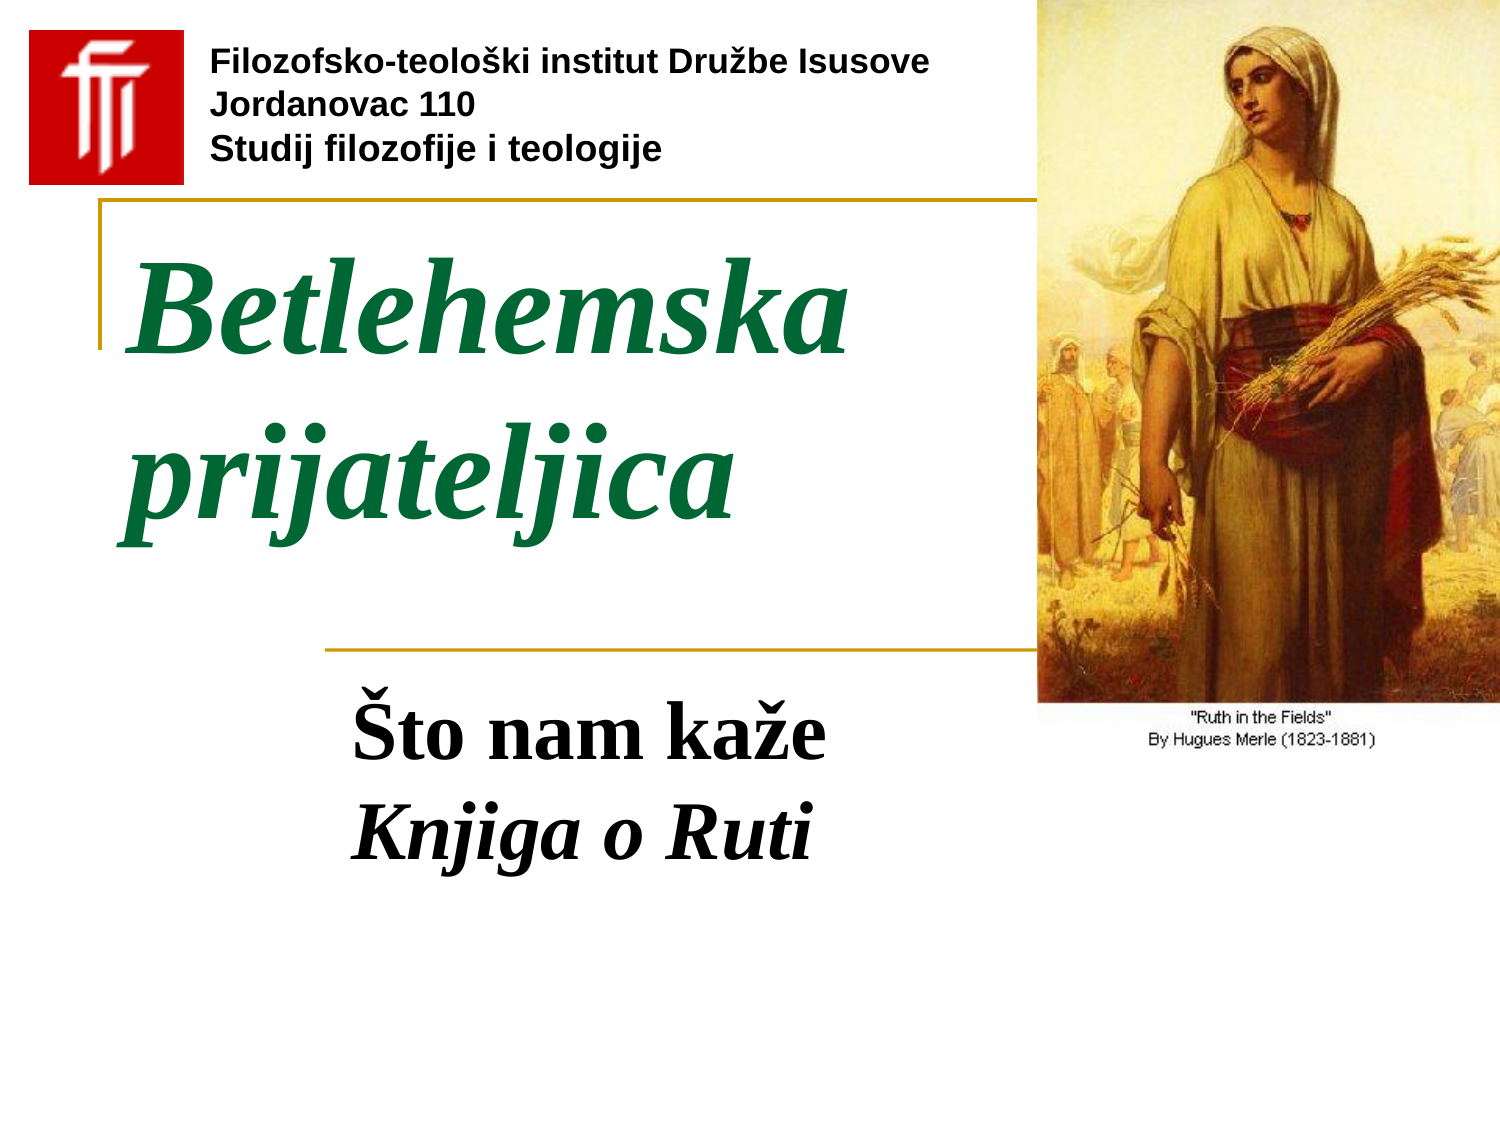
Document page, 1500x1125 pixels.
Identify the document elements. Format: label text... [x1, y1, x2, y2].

picture [1037, 0, 1500, 758]
picture [29, 30, 184, 185]
title Betlehemska prijateljica [112, 207, 975, 634]
text_box Filozofsko-teološki institut Družbe Isusove Jordanovac 110 Studij filozofije i teologije [194, 30, 963, 177]
subtitle Što nam kaže Knjiga o Ruti [336, 668, 1477, 886]
